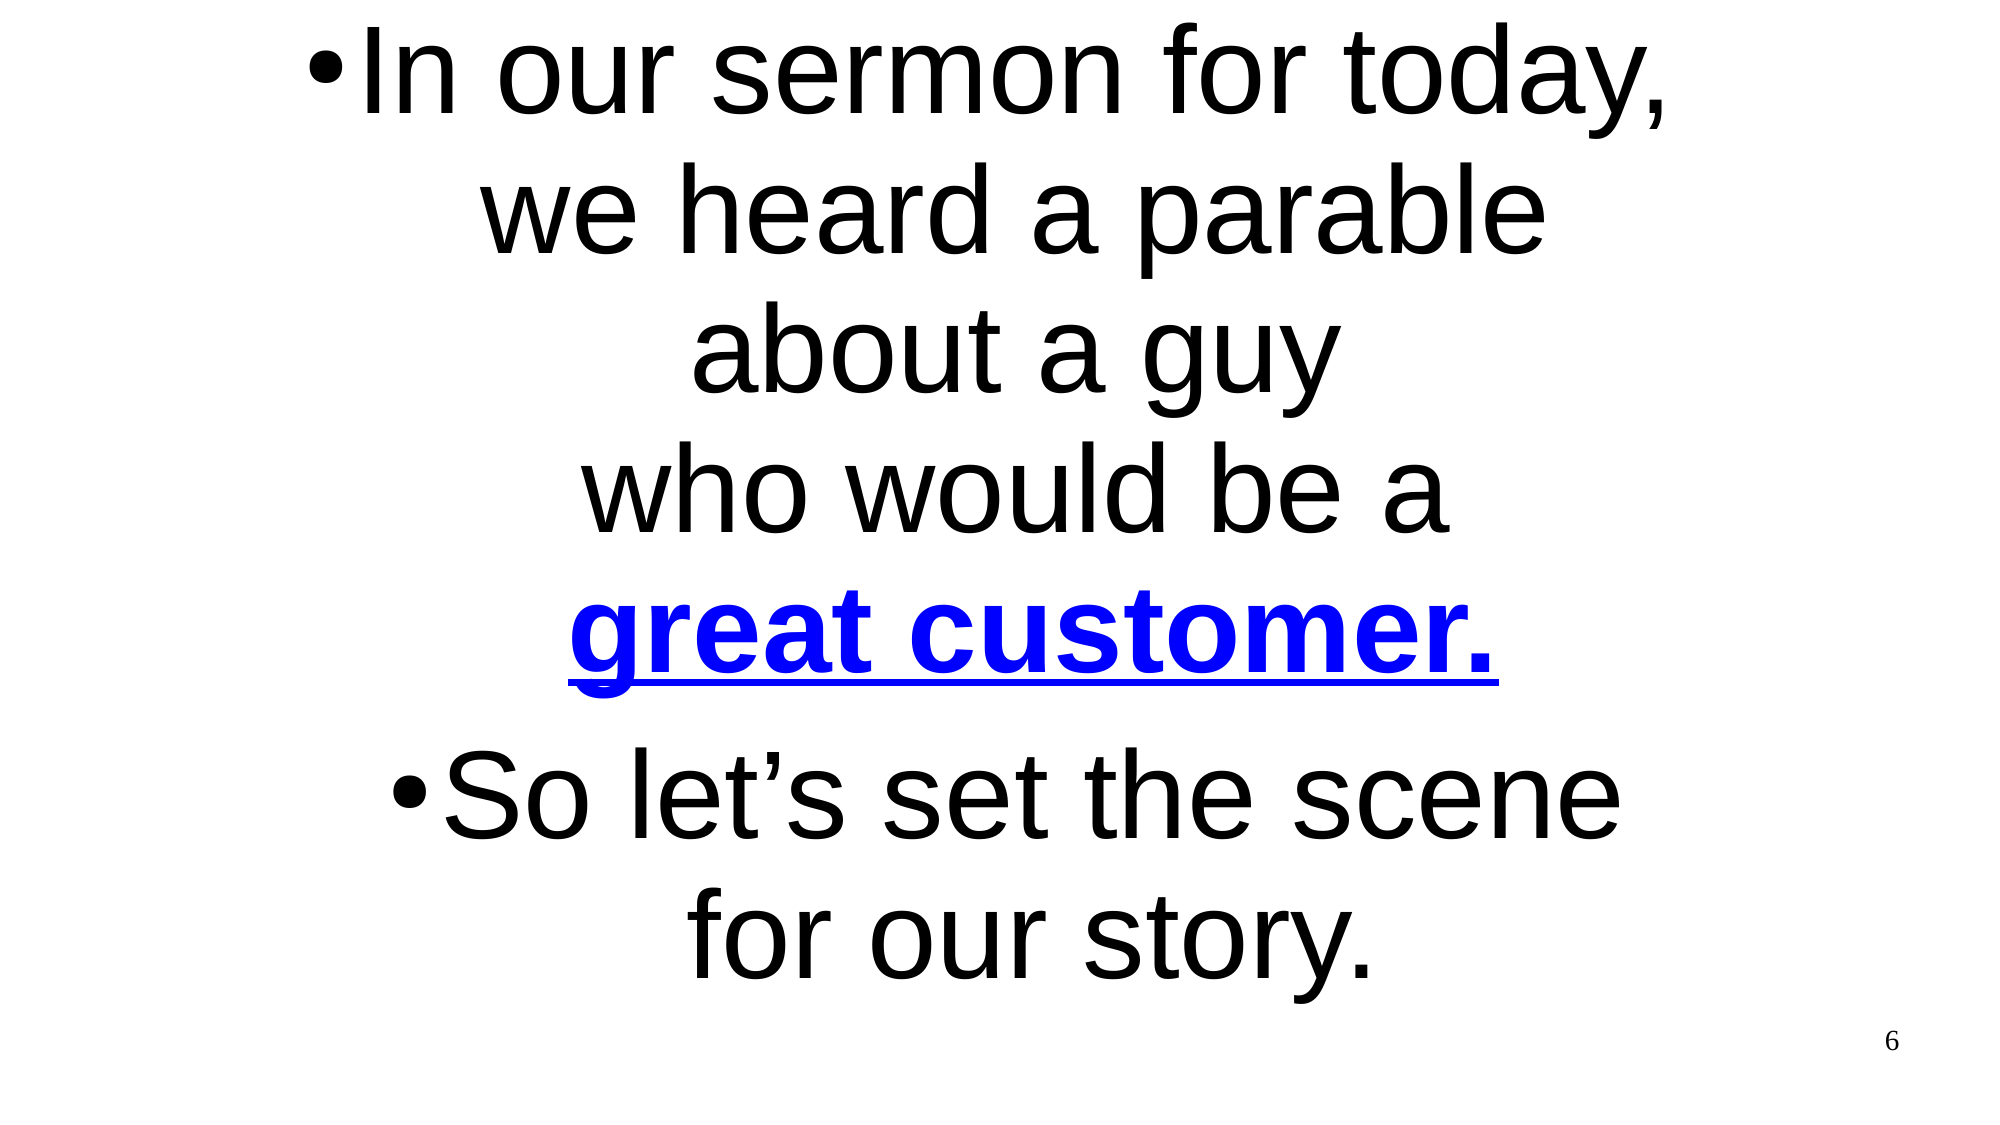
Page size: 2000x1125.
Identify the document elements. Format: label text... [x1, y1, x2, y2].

list In our sermon for today, we heard a parable about a guy who would be a great customer. So let’s set the scene for our story. [0, 0, 1996, 1123]
